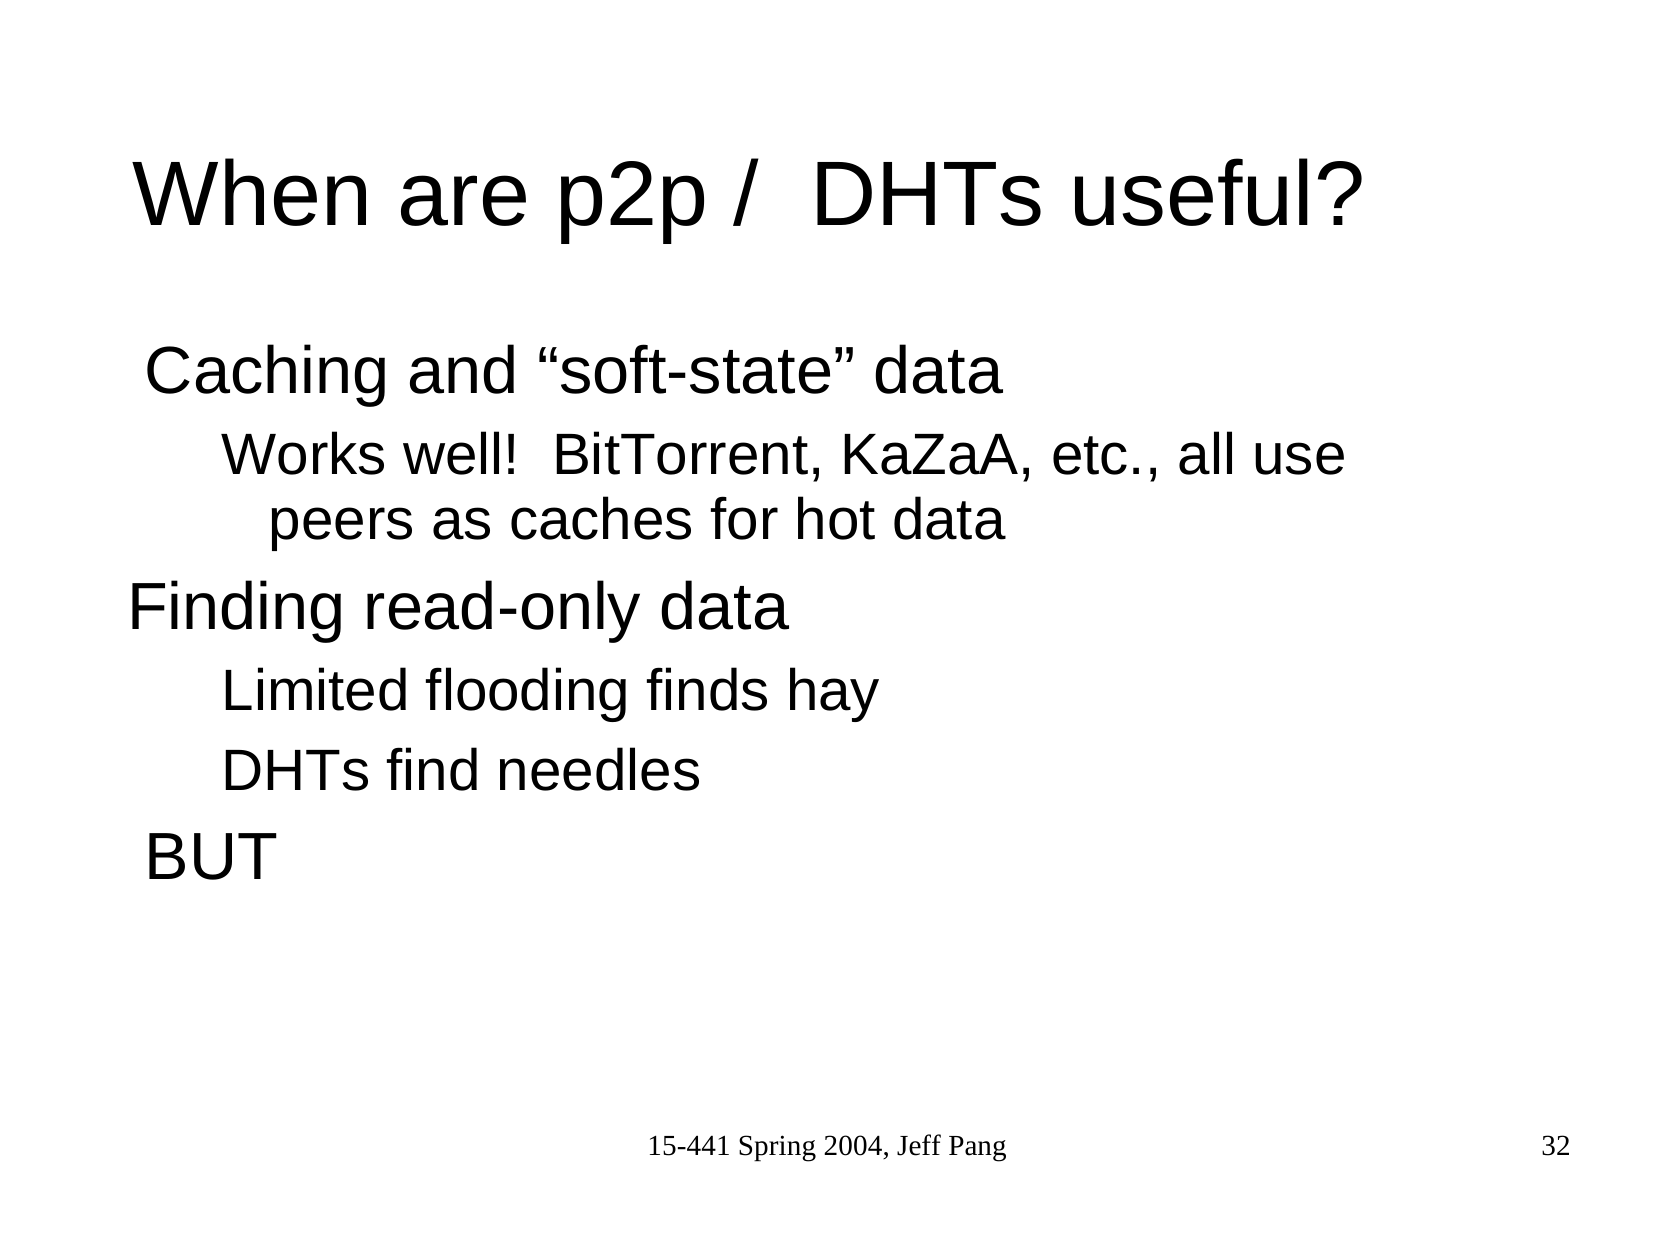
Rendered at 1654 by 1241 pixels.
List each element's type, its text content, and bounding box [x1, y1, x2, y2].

list Caching and “soft-state” data Works well! BitTorrent, KaZaA, etc., all use peers as caches for hot data Finding read-only data Limited flooding finds hay DHTs find needles BUT [112, 324, 1388, 1001]
title When are p2p / DHTs useful? [112, 99, 1388, 288]
